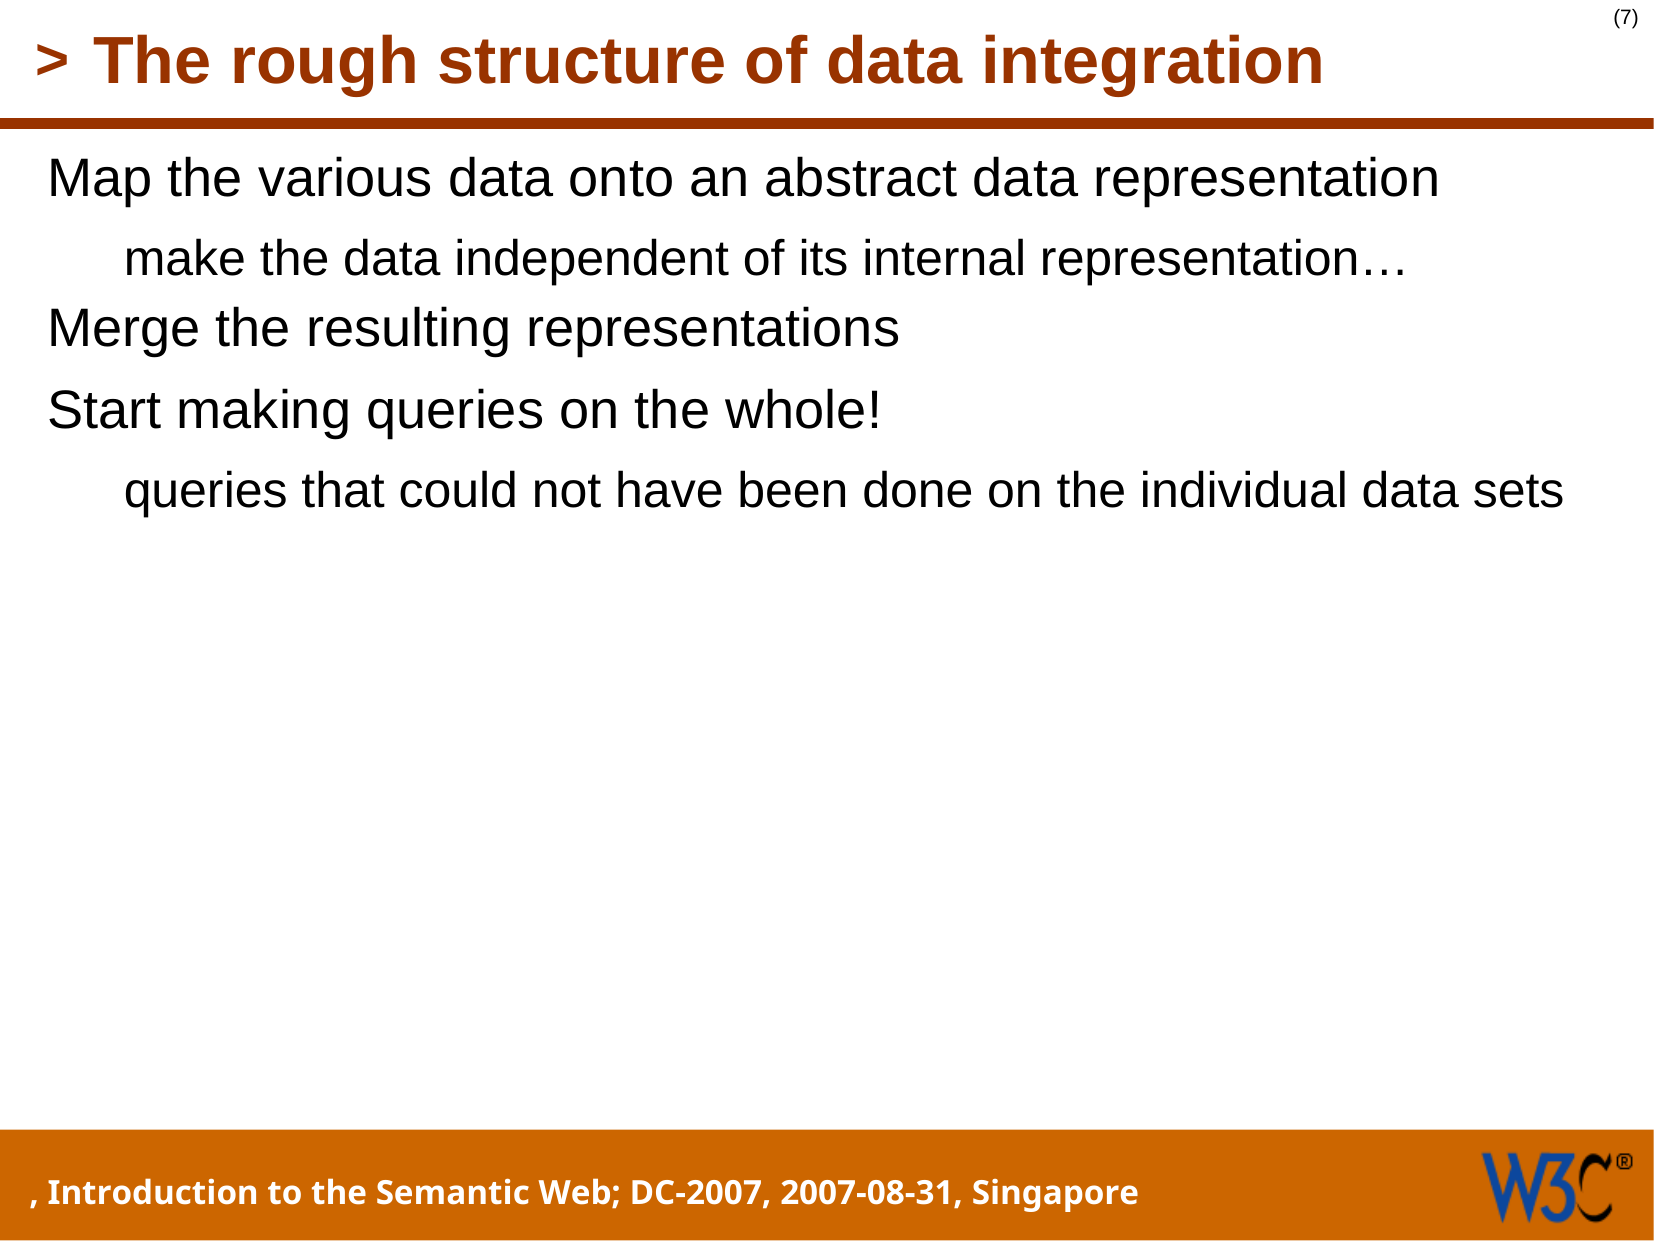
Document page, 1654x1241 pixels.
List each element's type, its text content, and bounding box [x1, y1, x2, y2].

list Map the various data onto an abstract data representation make the data independent of its internal representation… Merge the resulting representations Start making queries on the whole! queries that could not have been done on the individual data sets [29, 147, 1624, 1119]
picture [1477, 1149, 1639, 1228]
title The rough structure of data integration [93, 7, 1493, 111]
